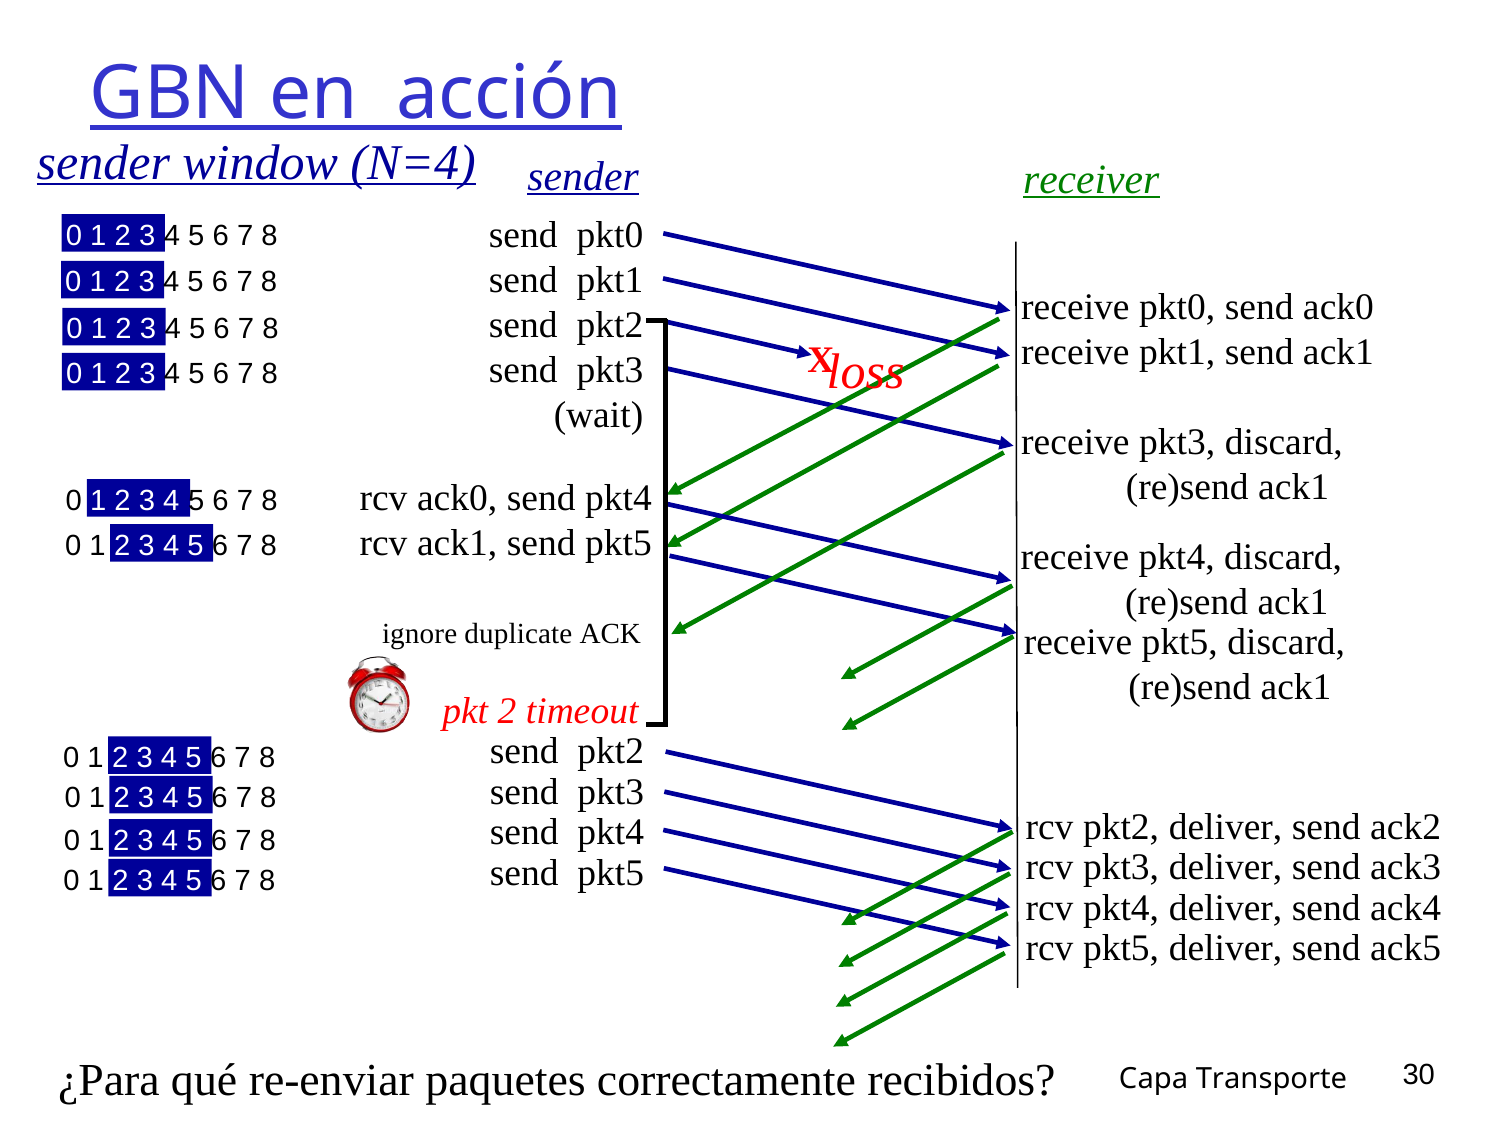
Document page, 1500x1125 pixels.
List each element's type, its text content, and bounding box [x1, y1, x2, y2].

text_box ¿Para qué re-enviar paquetes correctamente recibidos? [43, 1046, 1072, 1113]
text_box pkt 2 timeout [427, 688, 654, 738]
text_box 0 1 2 3 4 5 6 7 8 [51, 347, 302, 398]
text_box X [792, 327, 850, 389]
picture [340, 653, 413, 733]
text_box 0 1 2 3 4 5 6 7 8 [48, 853, 299, 904]
text_box rcv pkt2, deliver, send ack2 rcv pkt3, deliver, send ack3 rcv pkt4, deliver, send ack4 rcv pkt5, deliver, send ack5 [1010, 799, 1457, 977]
text_box 0 1 2 3 4 5 6 7 8 [49, 770, 300, 813]
text_box send pkt2 send pkt3 send pkt4 send pkt5 [474, 723, 660, 902]
title GBN en acción [75, 29, 1351, 150]
text_box 0 1 2 3 4 5 6 7 8 [51, 208, 302, 259]
text_box 0 1 2 3 4 5 6 7 8 [48, 730, 299, 782]
text_box rcv ack0, send pkt4 rcv ack1, send pkt5 [344, 464, 663, 616]
text_box 0 1 2 3 4 5 6 7 8 [50, 473, 302, 524]
text_box sender [512, 141, 654, 207]
text_box ignore duplicate ACK [367, 606, 657, 658]
text_box receive pkt0, send ack0 receive pkt1, send ack1 receive pkt3, discard, (re)send ack1 [1006, 274, 1390, 515]
text_box loss [811, 331, 920, 407]
text_box receiver [1008, 144, 1175, 210]
text_box 0 1 2 3 4 5 6 7 8 [49, 813, 300, 864]
text_box receive pkt5, discard, (re)send ack1 [1009, 609, 1371, 716]
text_box 0 1 2 3 4 5 6 7 8 [50, 255, 301, 306]
text_box 0 1 2 3 4 5 6 7 8 [50, 518, 301, 569]
text_box sender window (N=4) [21, 121, 492, 198]
text_box 0 1 2 3 4 5 6 7 8 [51, 302, 302, 347]
text_box send pkt0 send pkt1 send pkt2 send pkt3 (wait) [474, 202, 659, 443]
text_box receive pkt4, discard, (re)send ack1 [1005, 524, 1368, 630]
